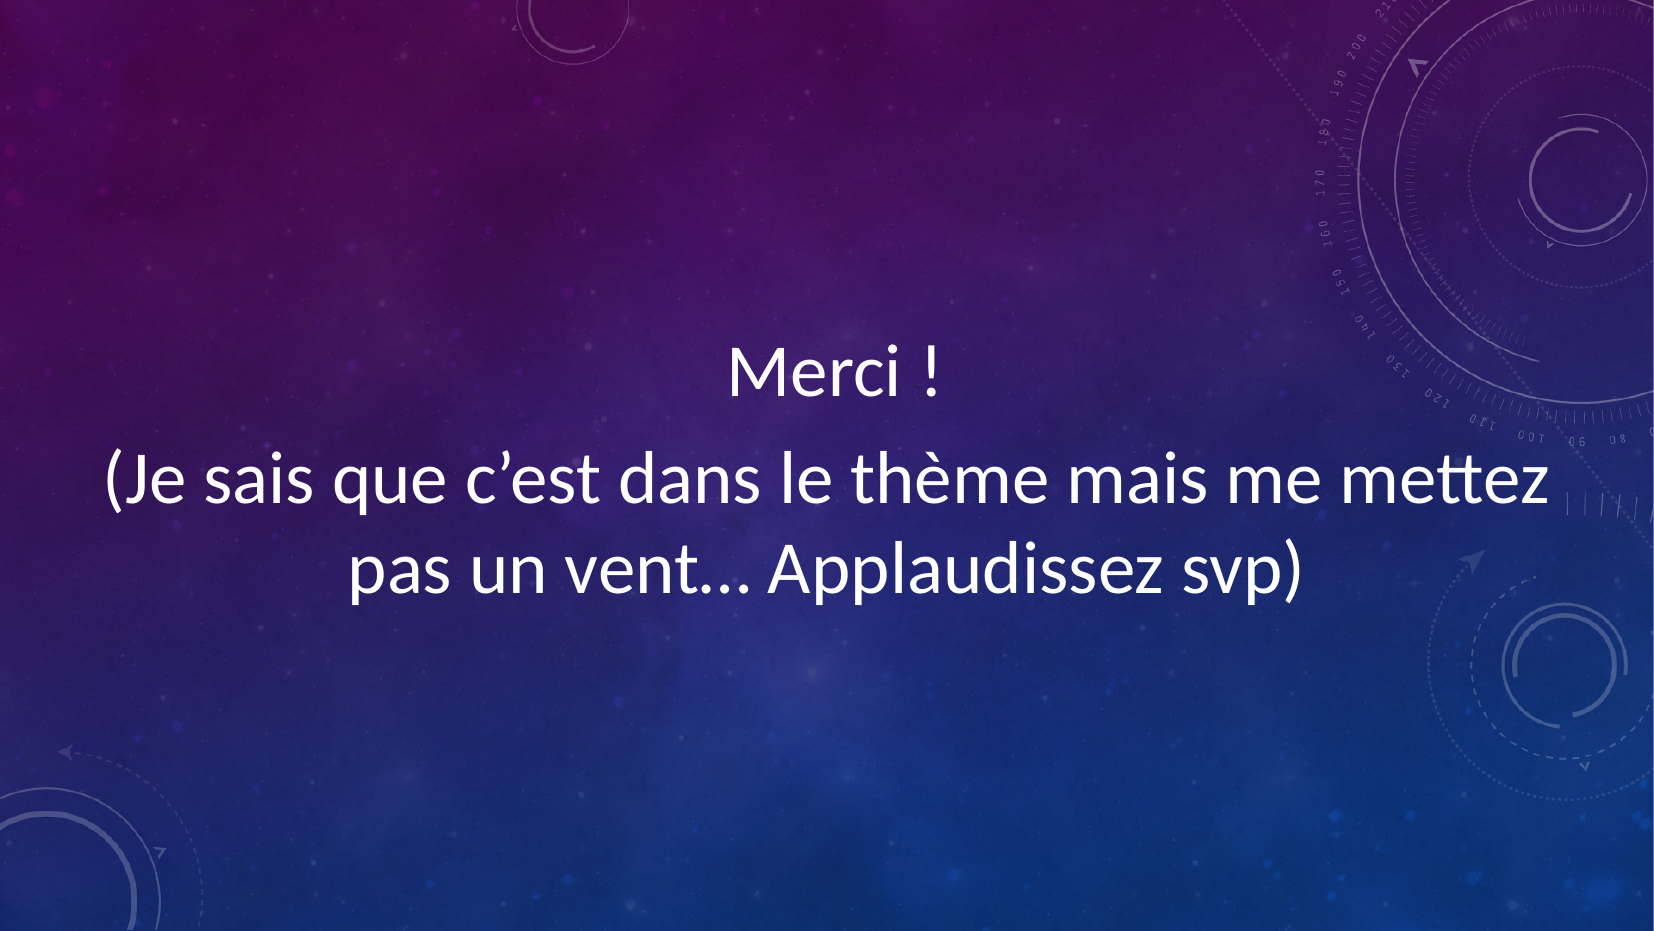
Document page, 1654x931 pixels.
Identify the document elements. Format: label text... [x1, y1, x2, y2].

list Merci ! (Je sais que c’est dans le thème mais me mettez pas un vent… Applaudissez svp) [82, 195, 1571, 735]
